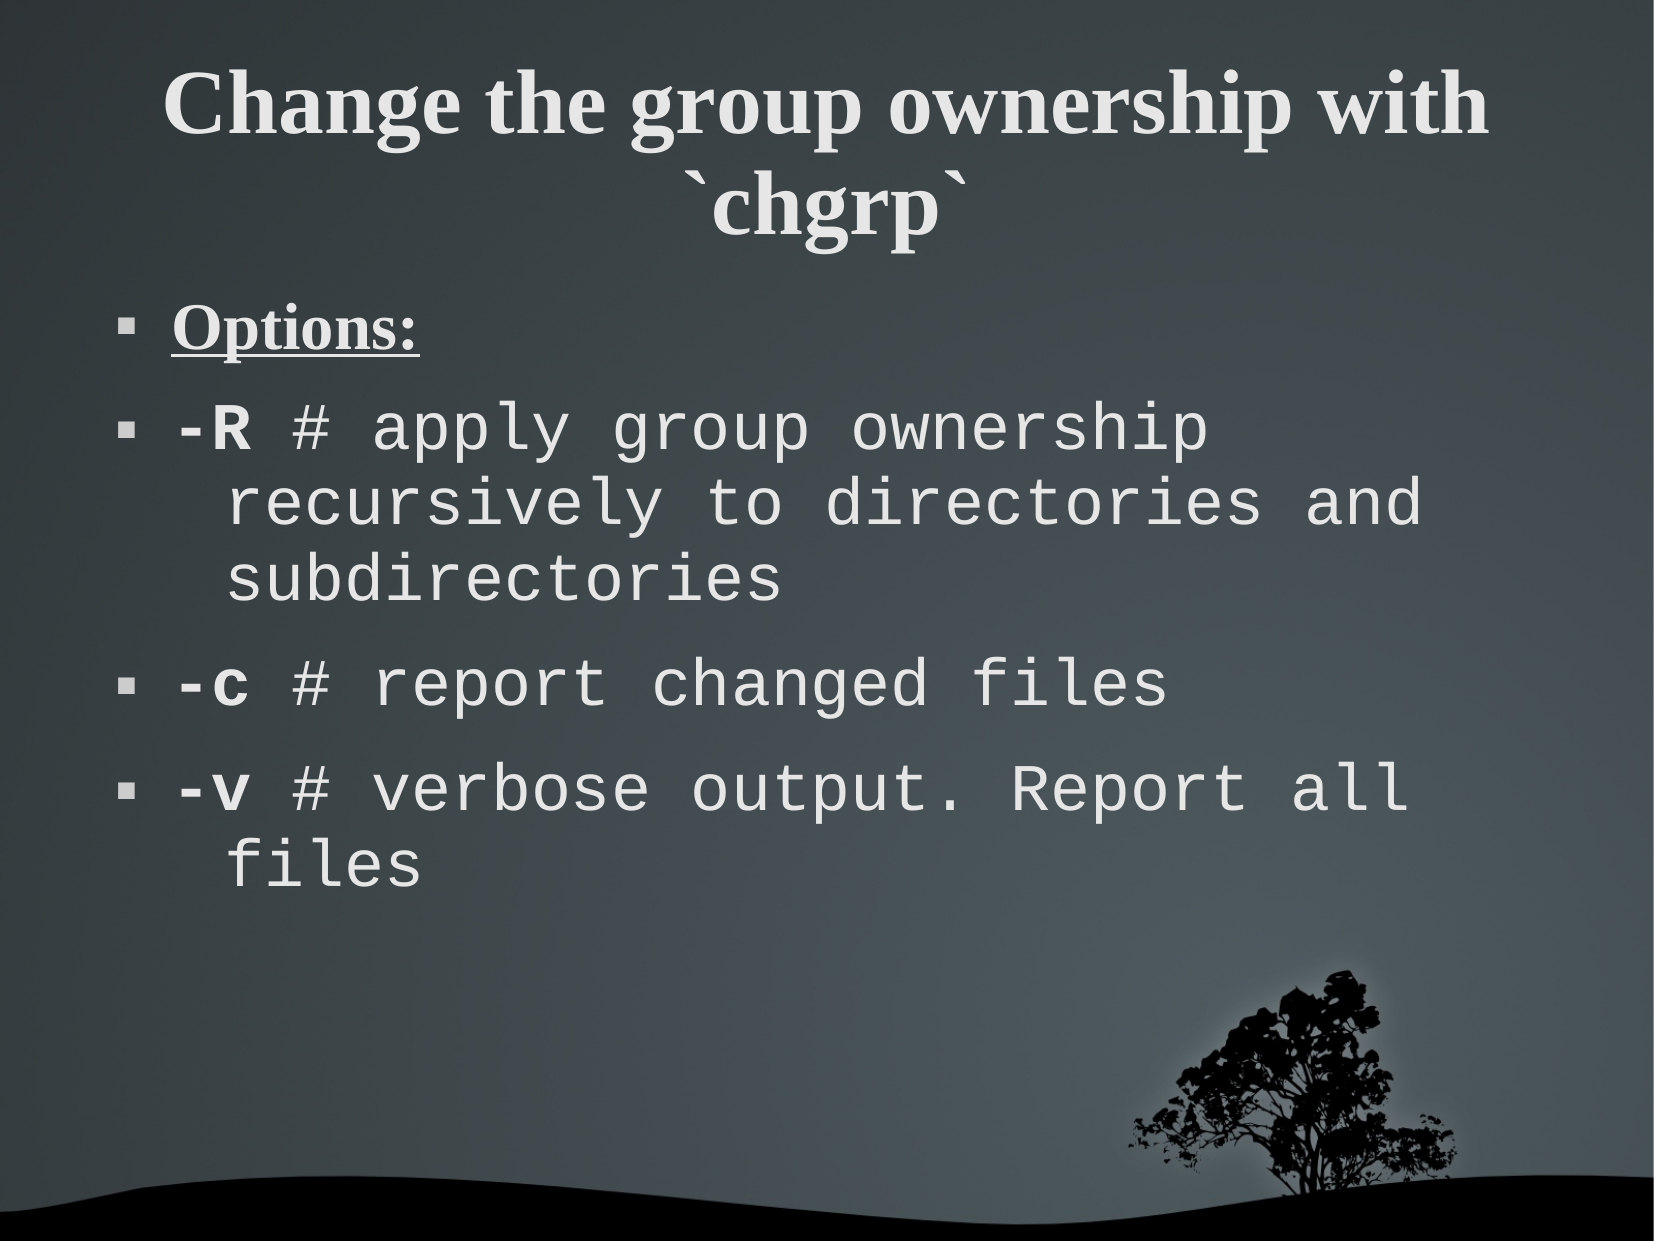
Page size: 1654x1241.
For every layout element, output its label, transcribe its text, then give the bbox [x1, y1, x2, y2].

list Options: -R # apply group ownership recursively to directories and subdirectories -c # report changed files -v # verbose output. Report all files [82, 290, 1571, 1109]
title Change the group ownership with `chgrp` [82, 49, 1571, 257]
picture [0, 0, 1654, 1241]
